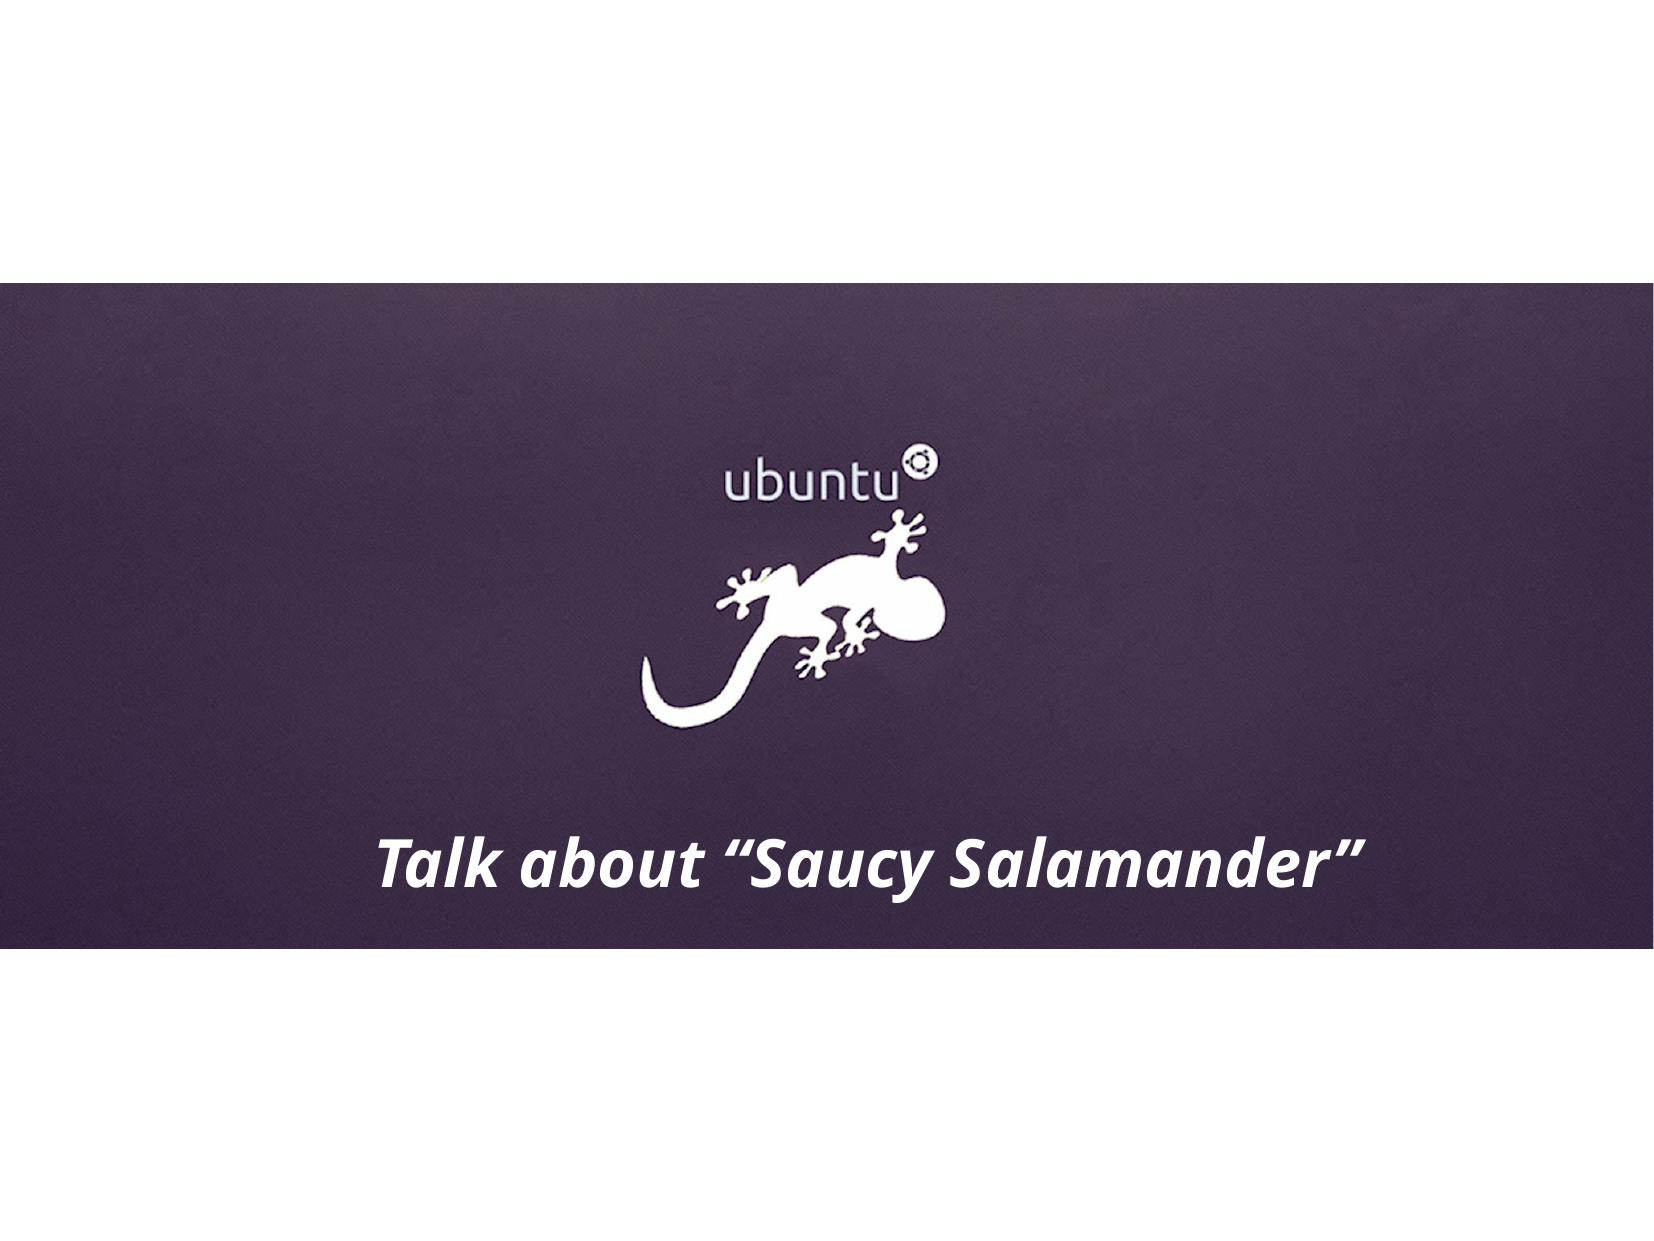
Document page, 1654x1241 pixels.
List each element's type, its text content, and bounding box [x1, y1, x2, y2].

picture [0, 283, 1654, 949]
text_box Talk about “Saucy Salamander” [358, 809, 1401, 899]
